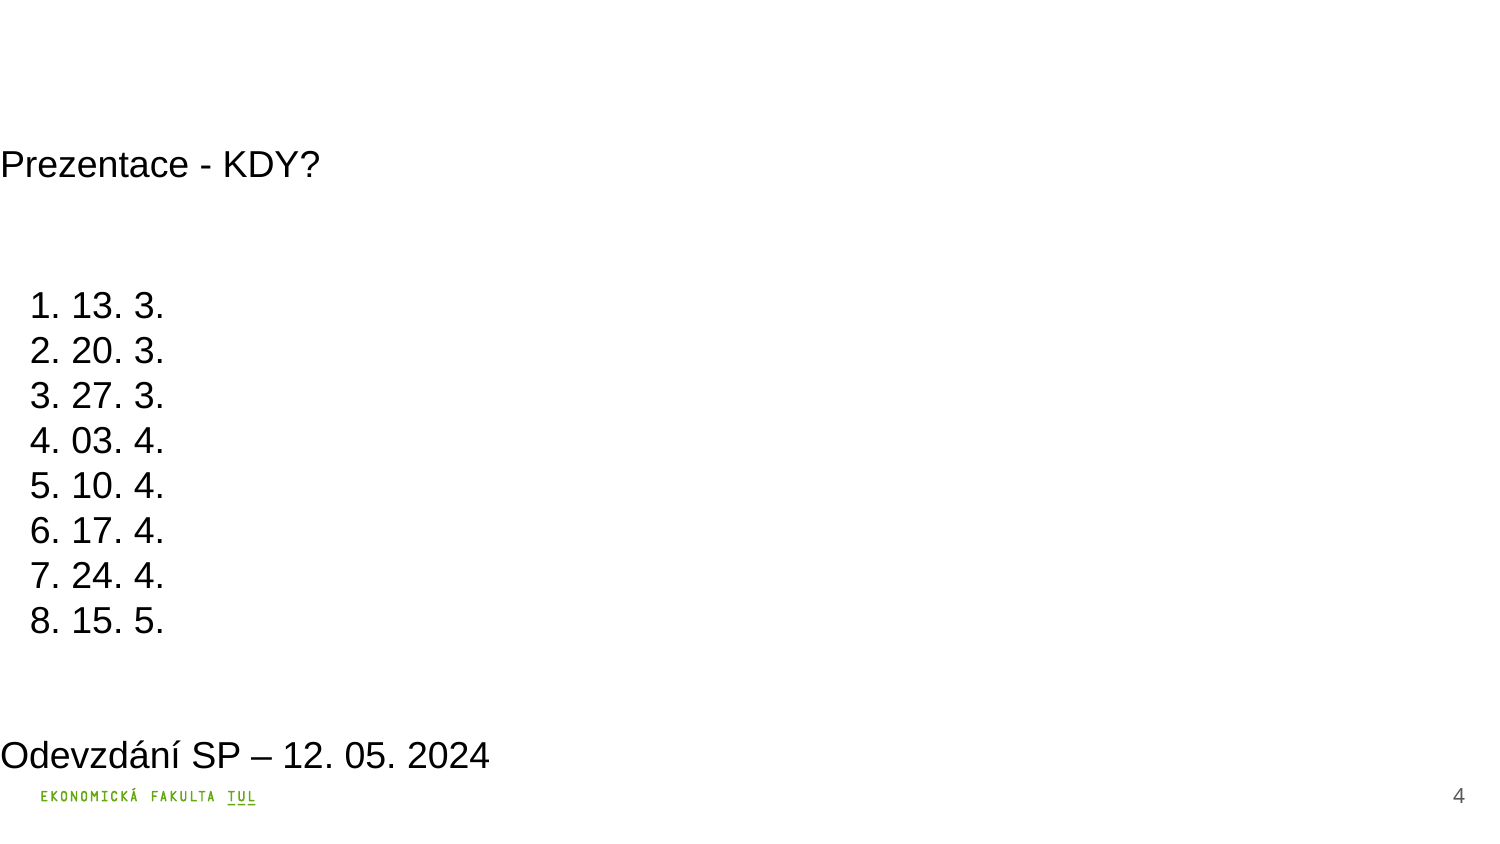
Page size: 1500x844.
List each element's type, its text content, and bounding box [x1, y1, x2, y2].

title Prezentace - KDY? [0, 118, 1500, 207]
list 1. 13. 3. 2. 20. 3. 3. 27. 3. 4. 03. 4. 5. 10. 4. 6. 17. 4. 7. 24. 4. 8. 15. 5. Odevzdání SP – 12. 05. 2024 [0, 265, 1500, 727]
